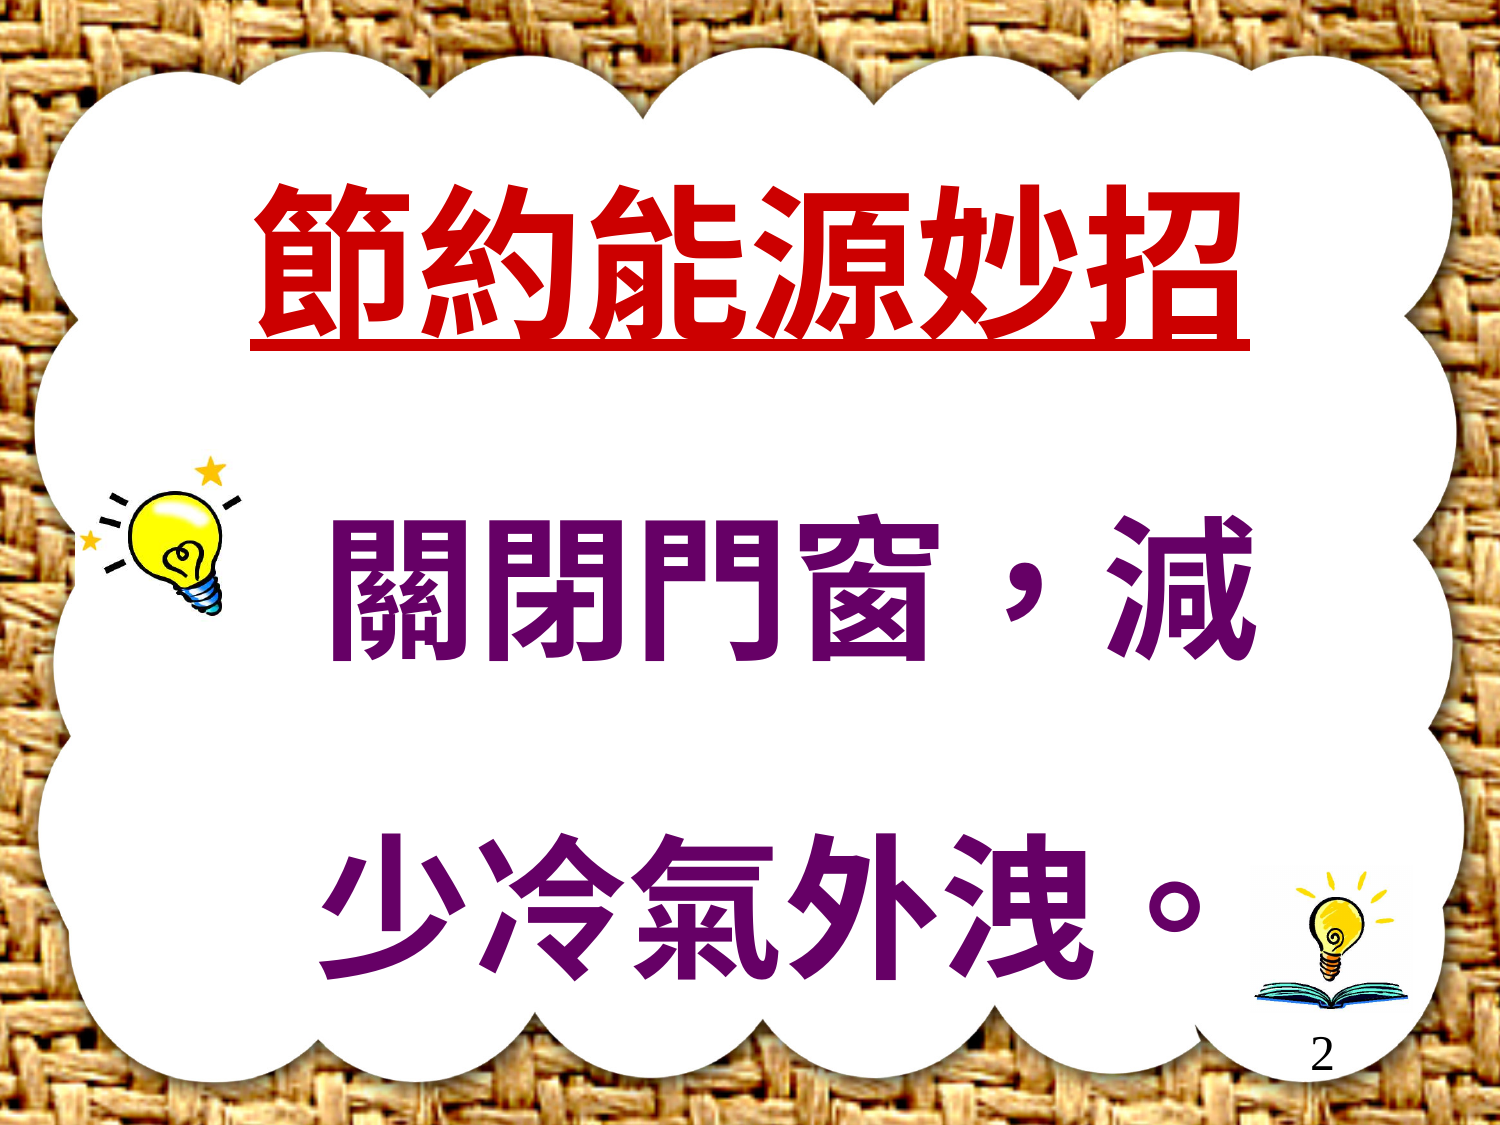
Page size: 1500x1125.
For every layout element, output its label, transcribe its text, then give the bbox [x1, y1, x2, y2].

text_box 節約能源妙招 關閉門窗，減少冷氣外洩。 [87, 112, 1413, 1007]
picture [0, 0, 1500, 1125]
chart [1250, 1007, 1413, 1013]
chart [75, 450, 250, 625]
